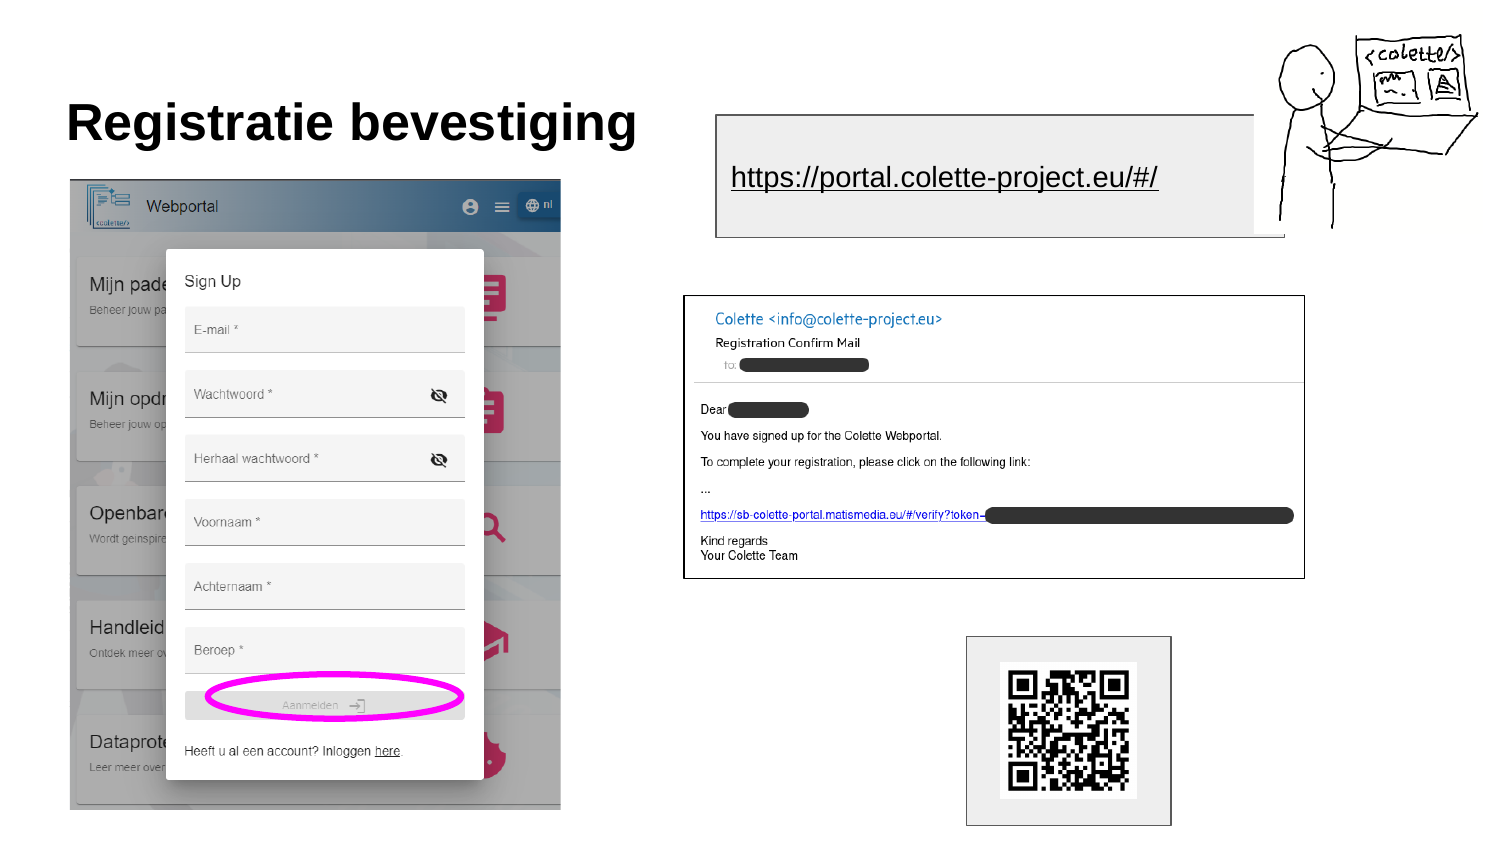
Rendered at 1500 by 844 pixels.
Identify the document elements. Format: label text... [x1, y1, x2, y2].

title Registratie bevestiging [51, 72, 1253, 167]
picture [69, 179, 561, 810]
picture [1253, 6, 1483, 234]
picture [684, 296, 1304, 578]
text_box [966, 636, 1171, 825]
text_box https://portal.colette-project.eu/#/ [716, 115, 1284, 238]
picture [1000, 663, 1137, 799]
